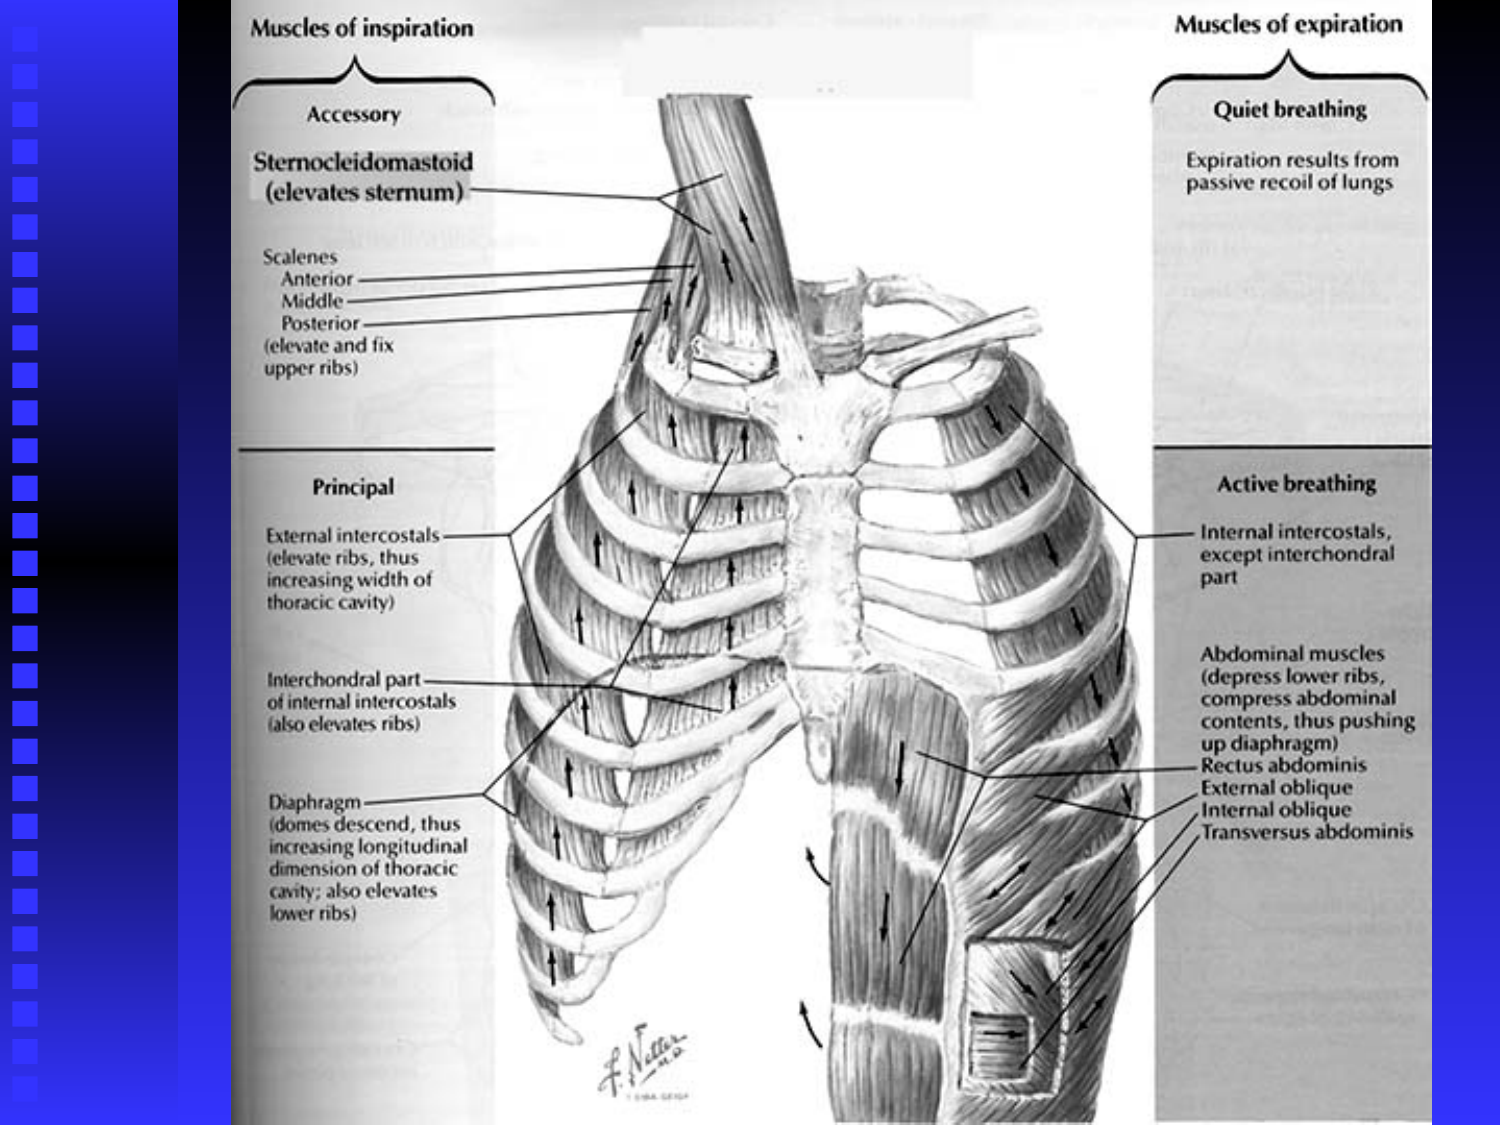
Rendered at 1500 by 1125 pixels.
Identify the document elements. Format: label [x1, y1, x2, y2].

picture [231, 0, 1432, 1125]
